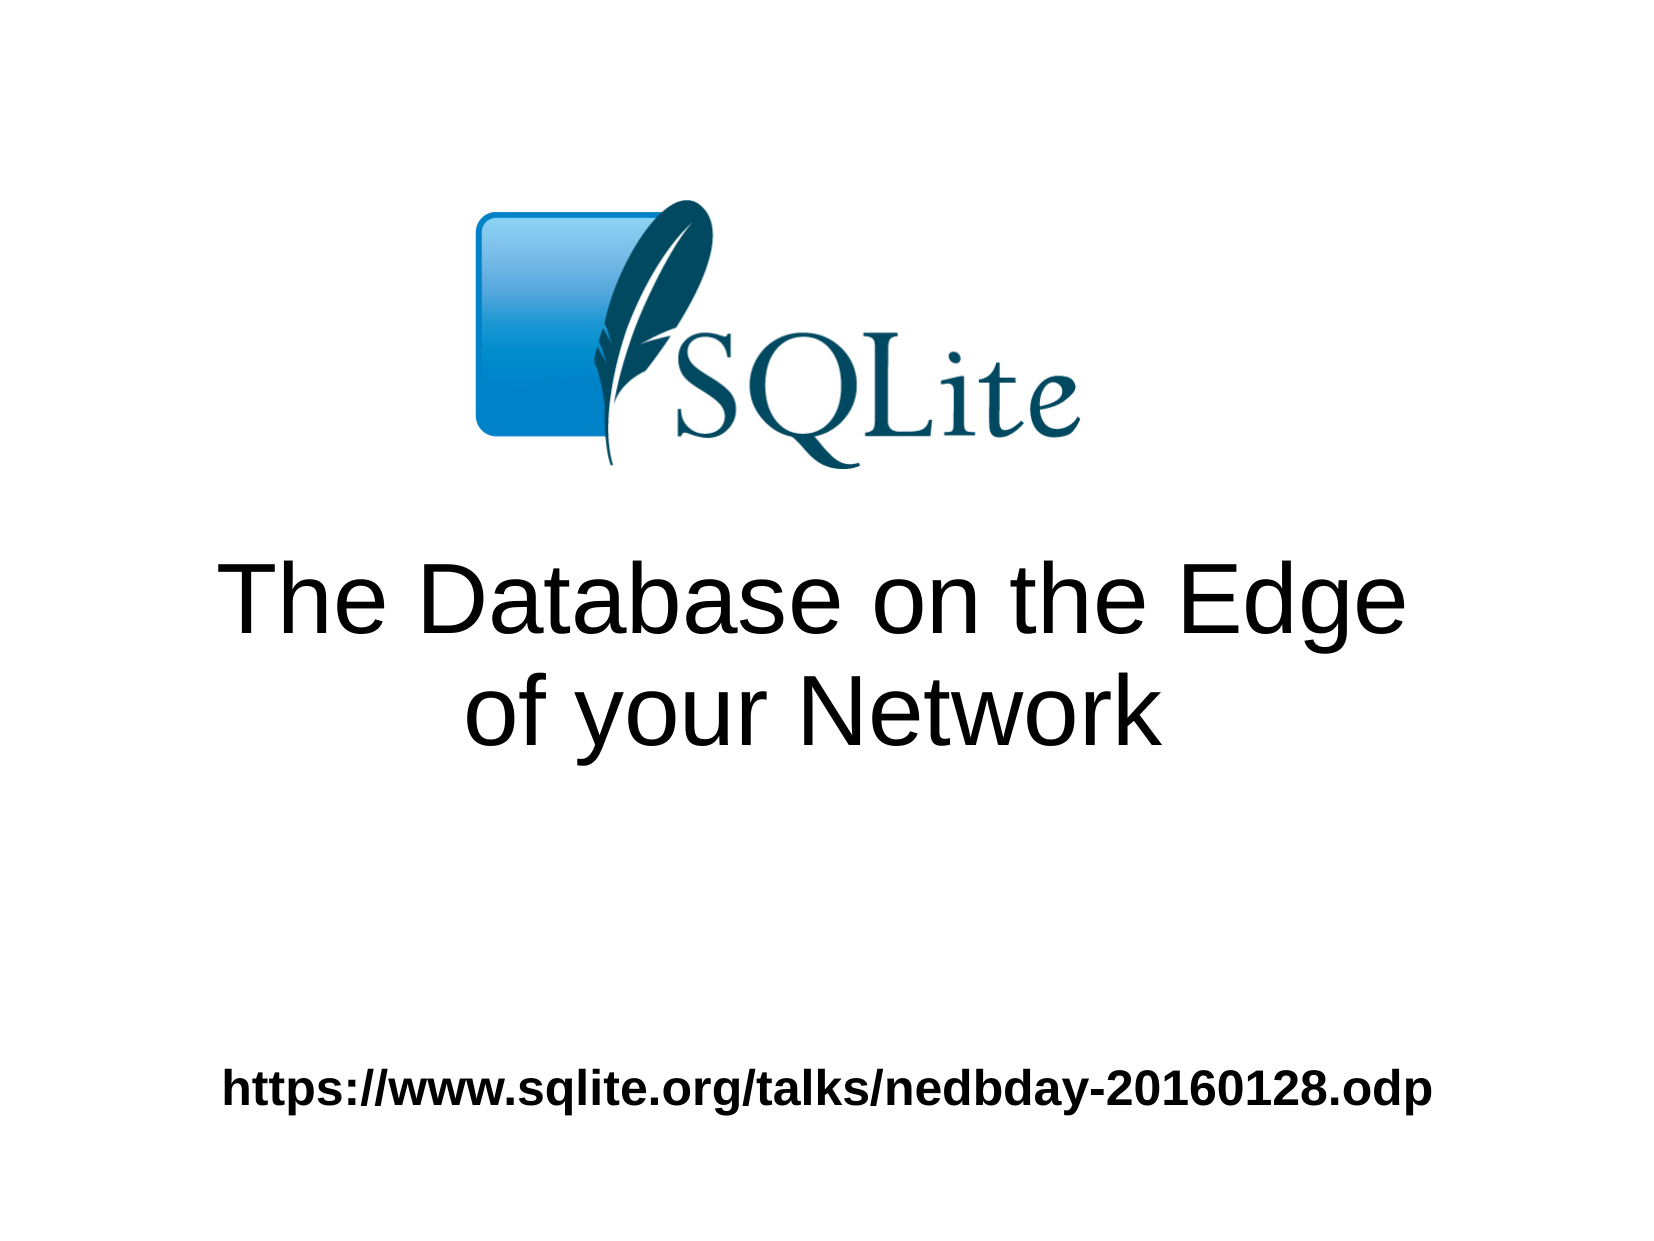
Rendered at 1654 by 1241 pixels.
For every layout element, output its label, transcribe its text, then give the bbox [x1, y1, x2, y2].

picture [465, 189, 1091, 480]
text_box The Database on the Edge of your Network [201, 535, 1427, 781]
text_box https://www.sqlite.org/talks/nedbday-20160128.odp [205, 1051, 1451, 1127]
